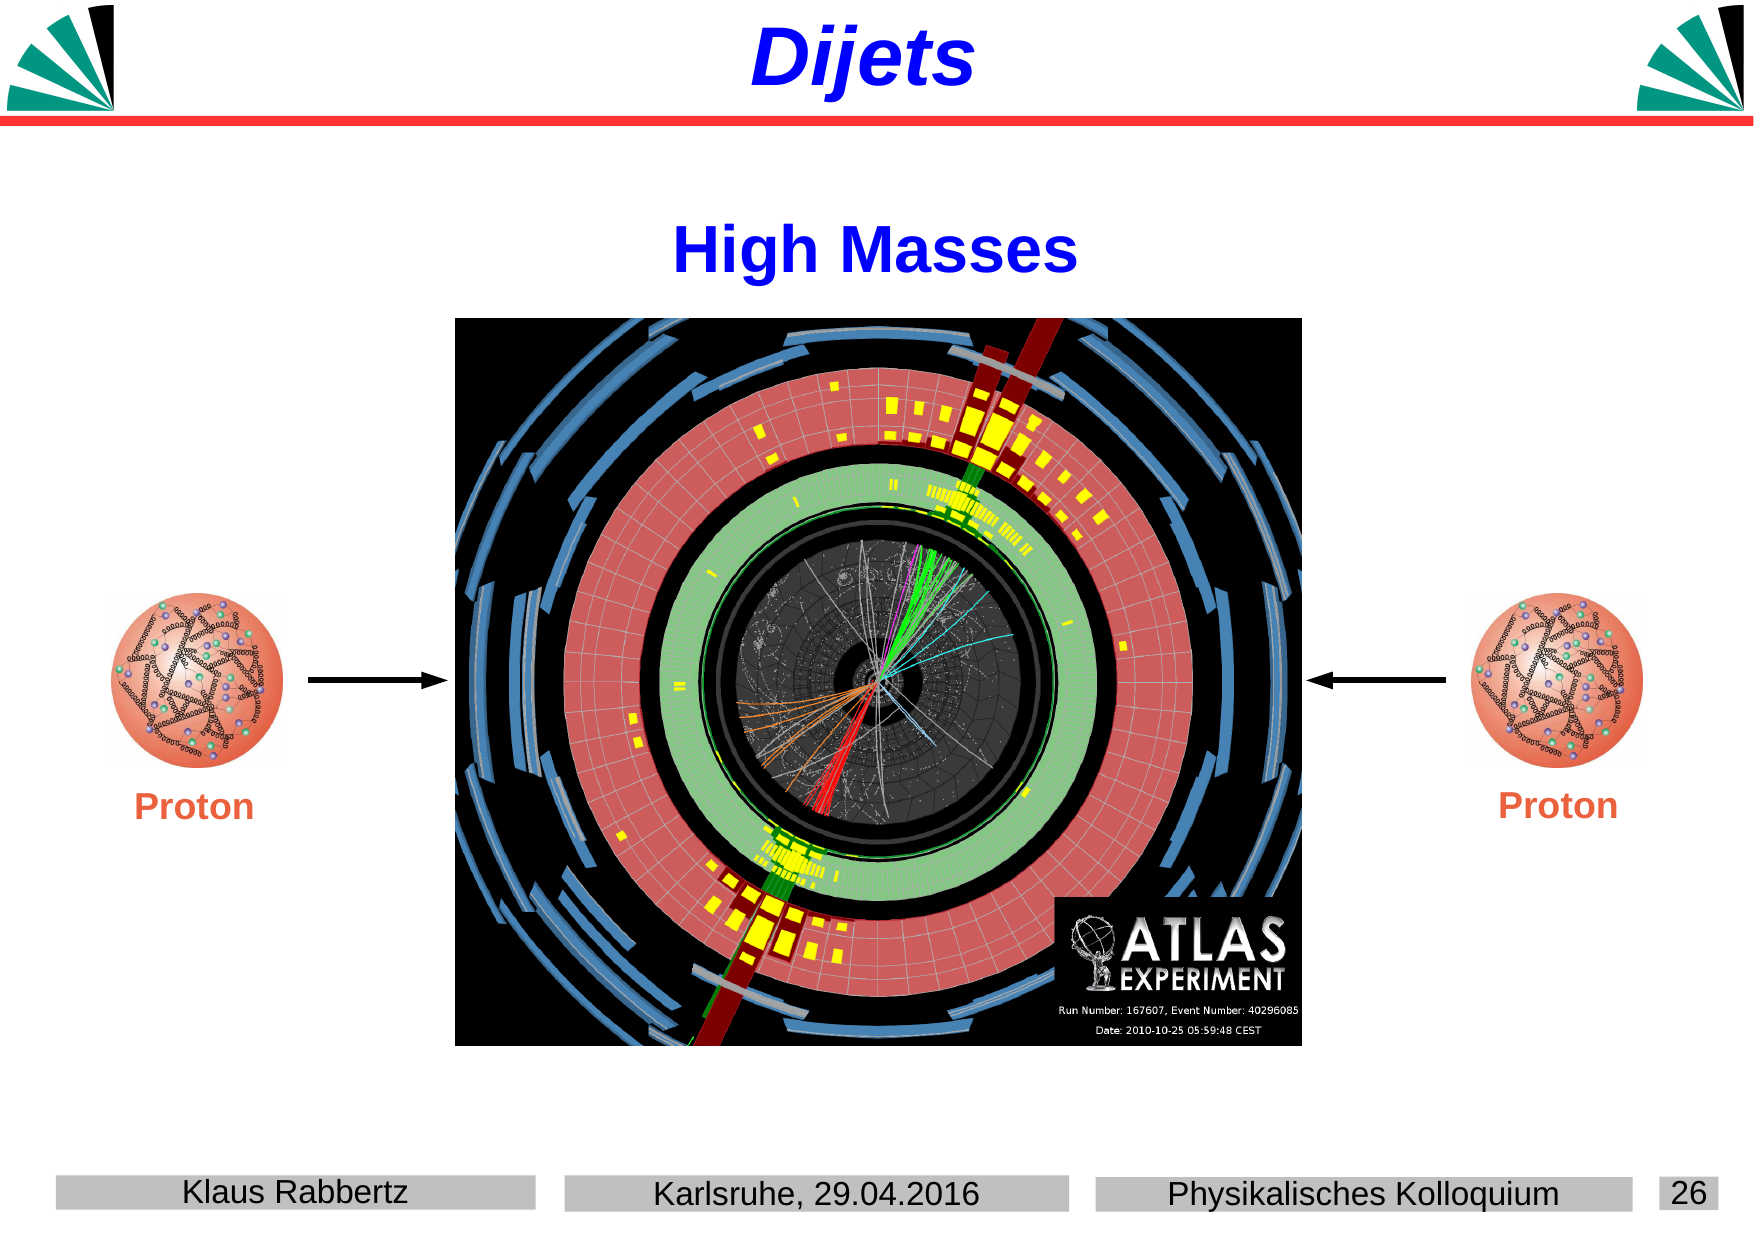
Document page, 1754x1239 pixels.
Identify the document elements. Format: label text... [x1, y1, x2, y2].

picture [1637, 5, 1744, 112]
picture [1471, 593, 1643, 769]
text_box Proton [122, 779, 269, 834]
title Dijets [123, 0, 1606, 114]
picture [7, 5, 114, 112]
text_box High Masses [660, 206, 1093, 293]
text_box Proton [1486, 778, 1632, 834]
picture [111, 593, 283, 769]
picture [455, 318, 1302, 1046]
